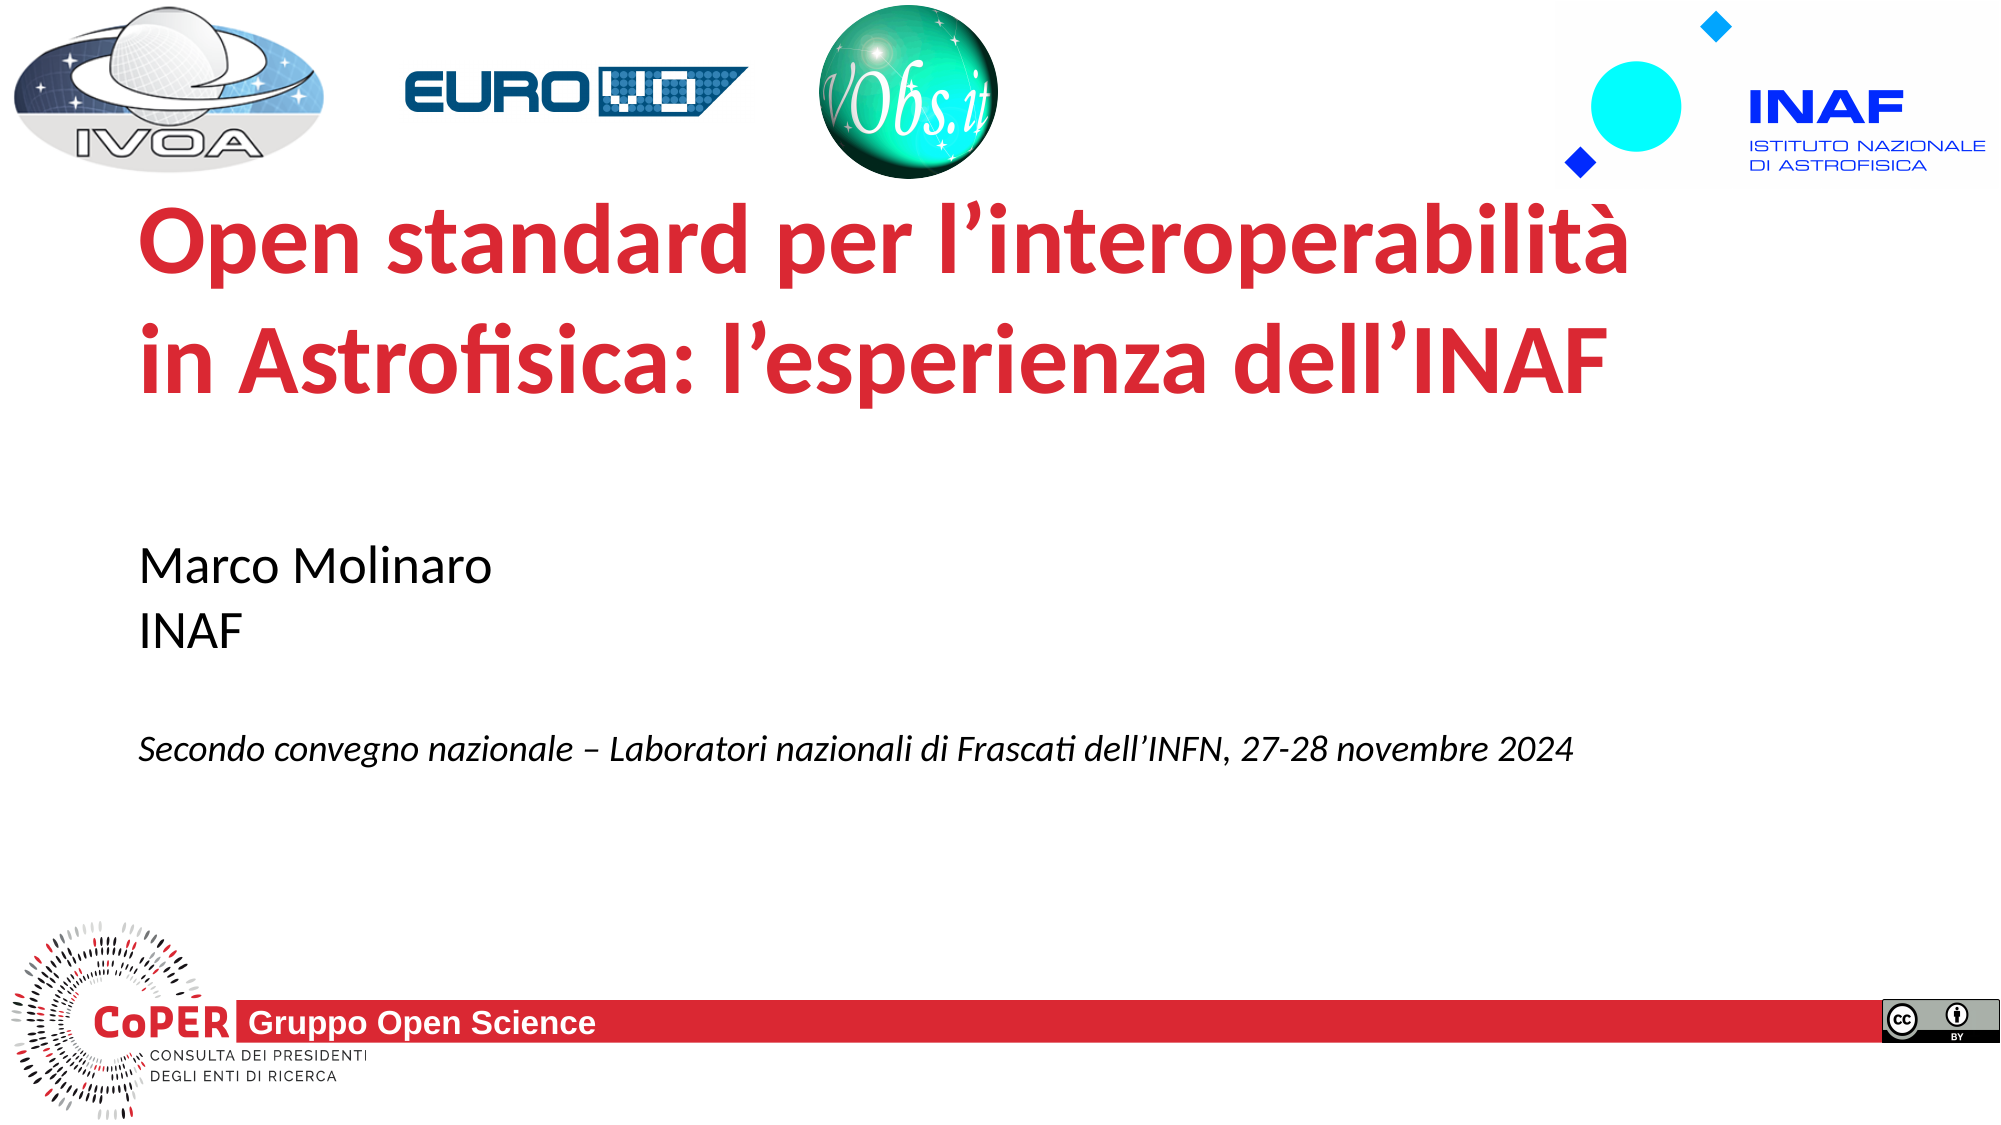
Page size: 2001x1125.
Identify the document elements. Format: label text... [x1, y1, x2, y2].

picture [399, 60, 755, 123]
picture [3, 3, 335, 180]
text_box Open standard per l’interoperabilità in Astrofisica: l’esperienza dell’INAF [138, 173, 1845, 443]
picture [1555, 1, 1999, 189]
picture [819, 5, 998, 179]
picture [1882, 999, 2000, 1043]
text_box Marco Molinaro INAF Secondo convegno nazionale – Laboratori nazionali di Frascati dell’INFN, 27-28 novembre 2024 [138, 529, 1969, 799]
picture [11, 921, 366, 1120]
